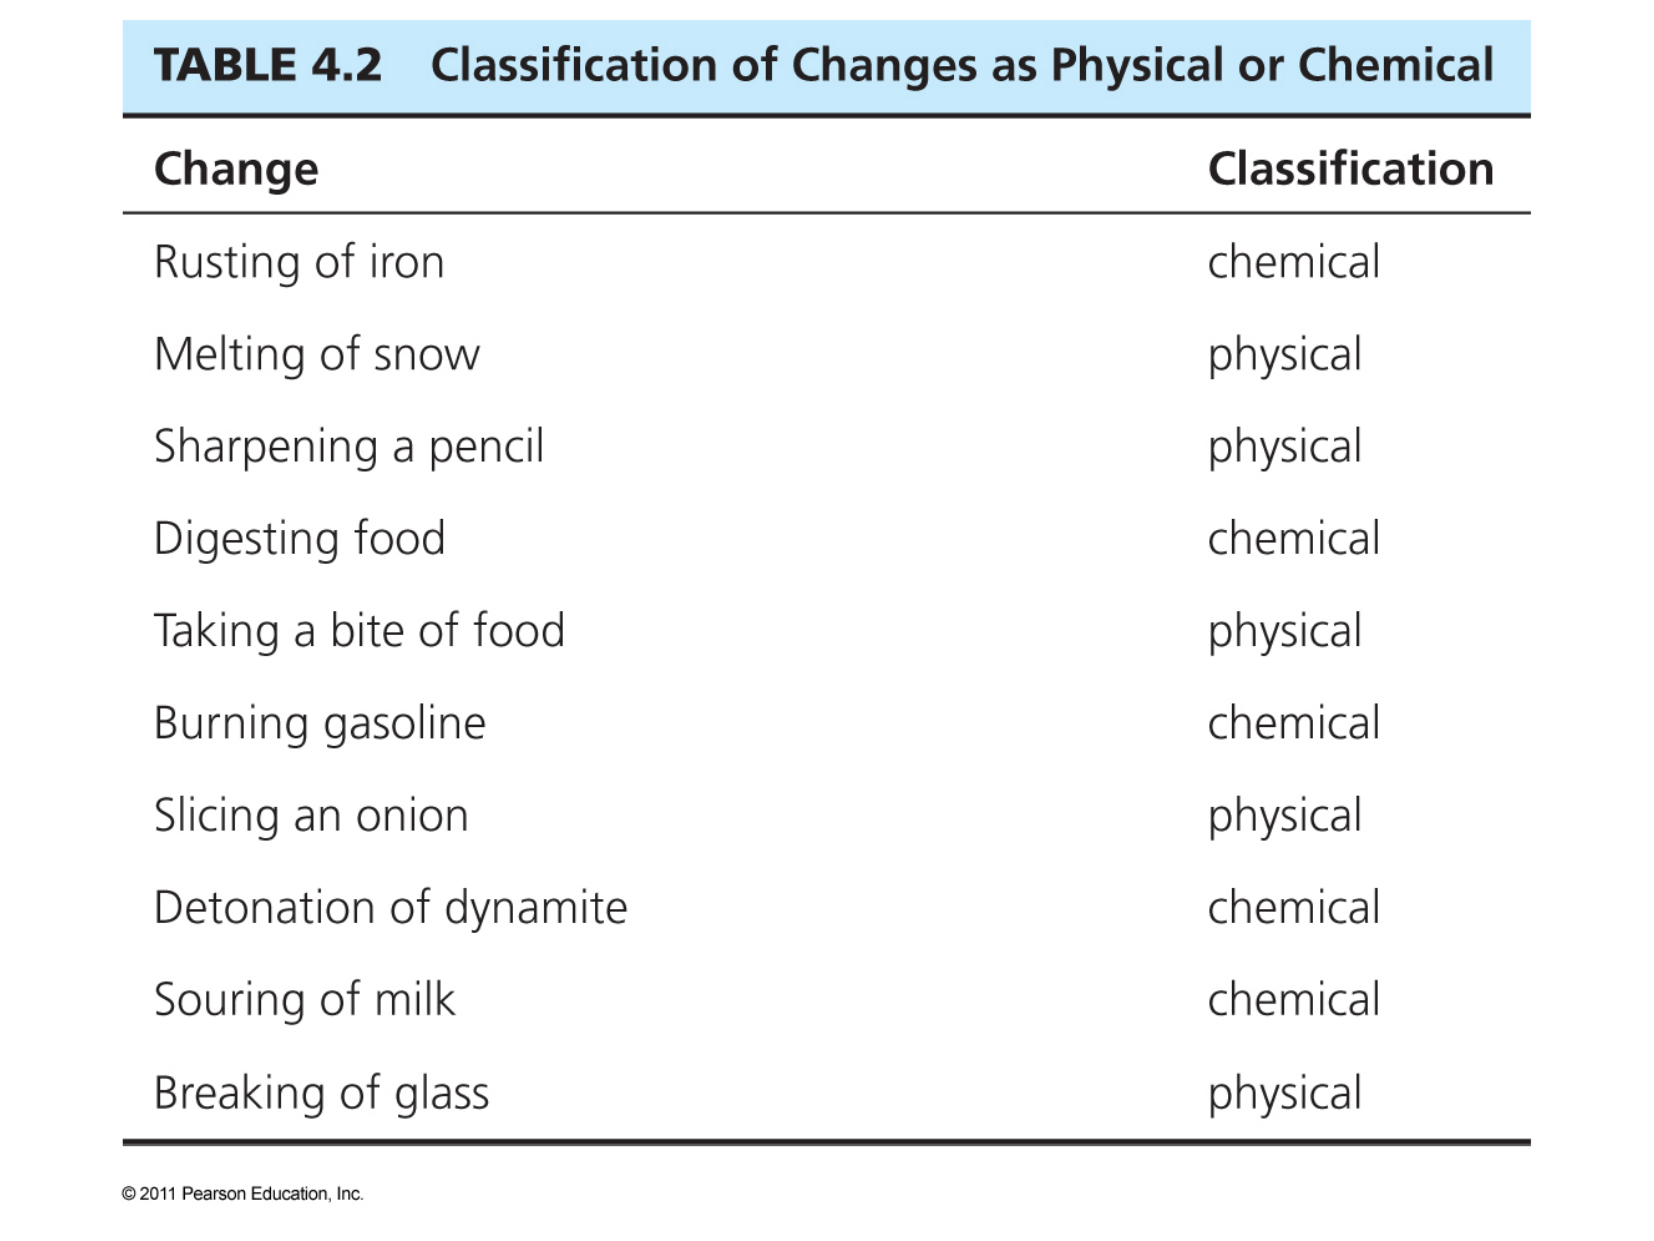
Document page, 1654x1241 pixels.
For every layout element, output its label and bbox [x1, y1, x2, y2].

picture [98, 0, 1556, 1241]
